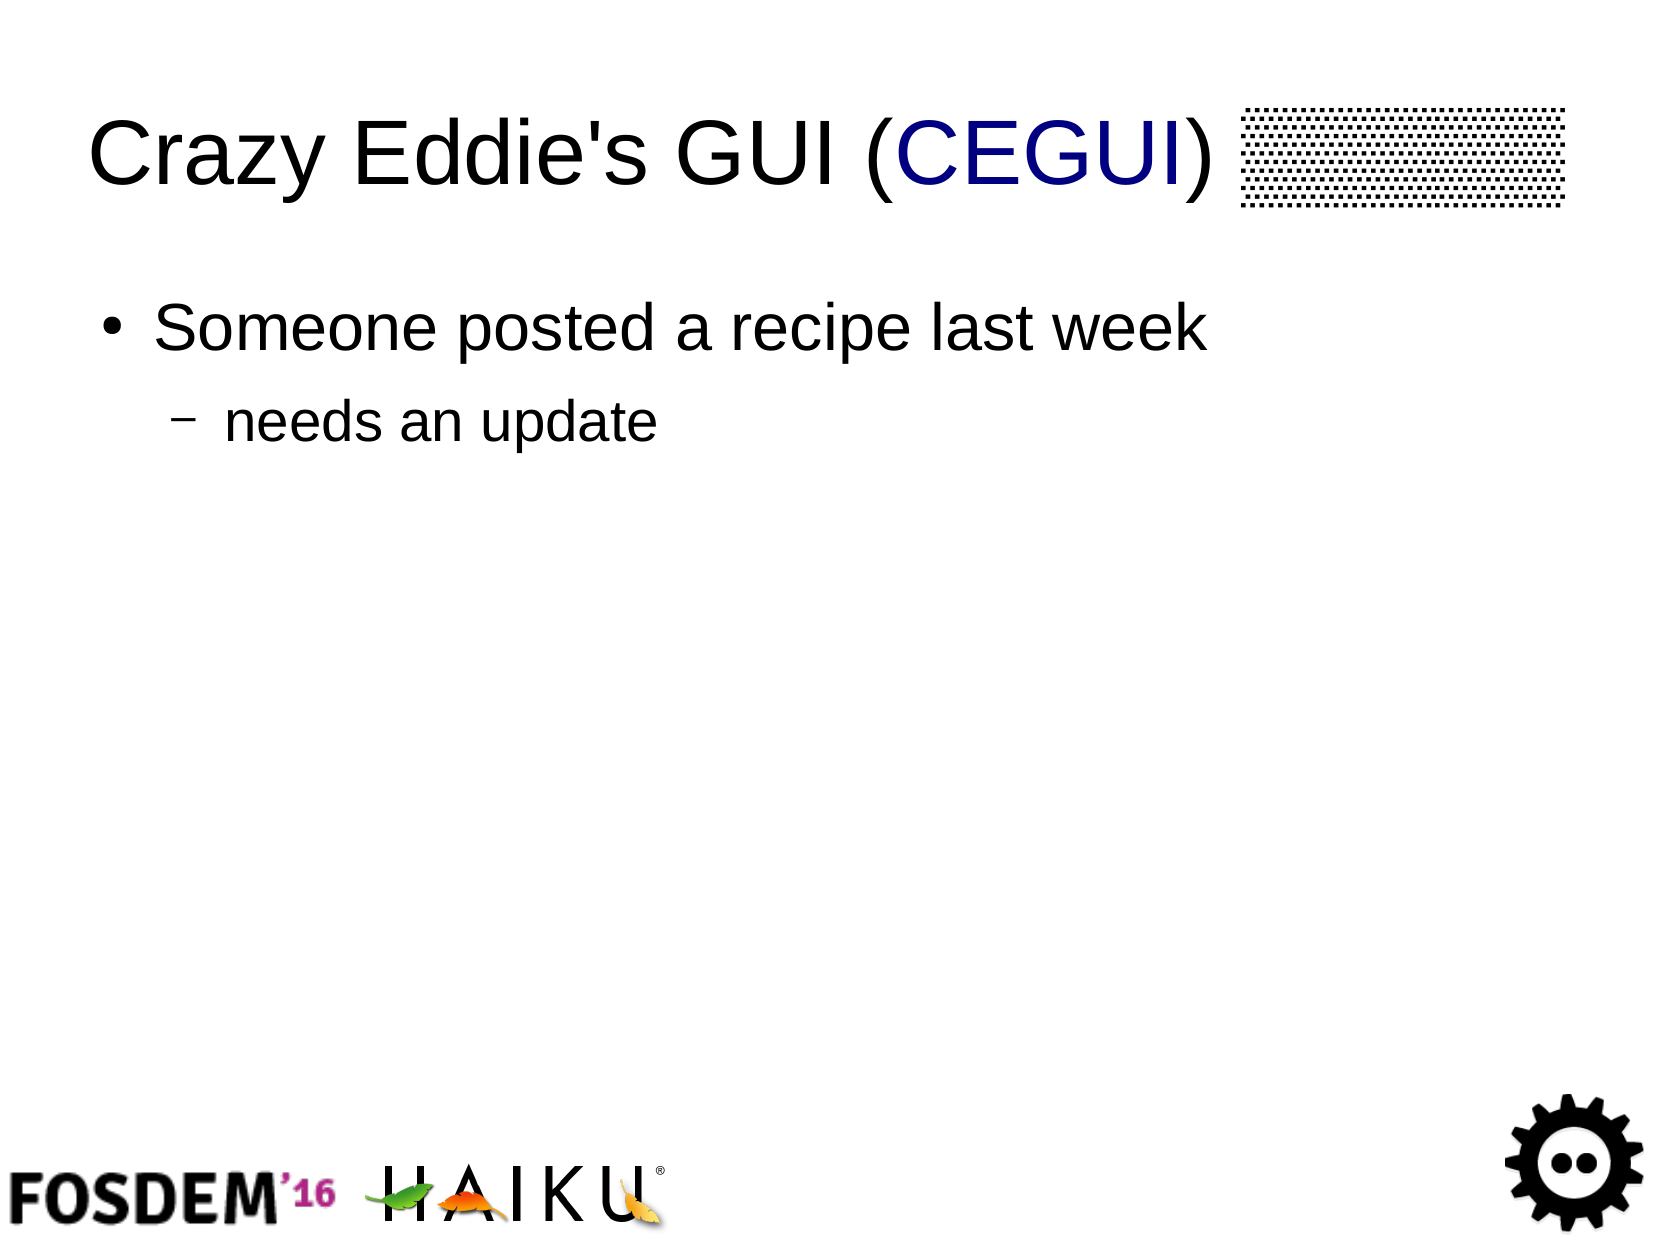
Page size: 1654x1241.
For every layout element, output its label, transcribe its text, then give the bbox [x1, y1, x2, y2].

title Crazy Eddie's GUI (CEGUI) ▒▒▒▒▒ [82, 49, 1571, 257]
list Someone posted a recipe last week needs an update [82, 290, 1571, 1010]
picture [1505, 1094, 1648, 1235]
picture [363, 1163, 670, 1235]
picture [0, 1152, 350, 1241]
